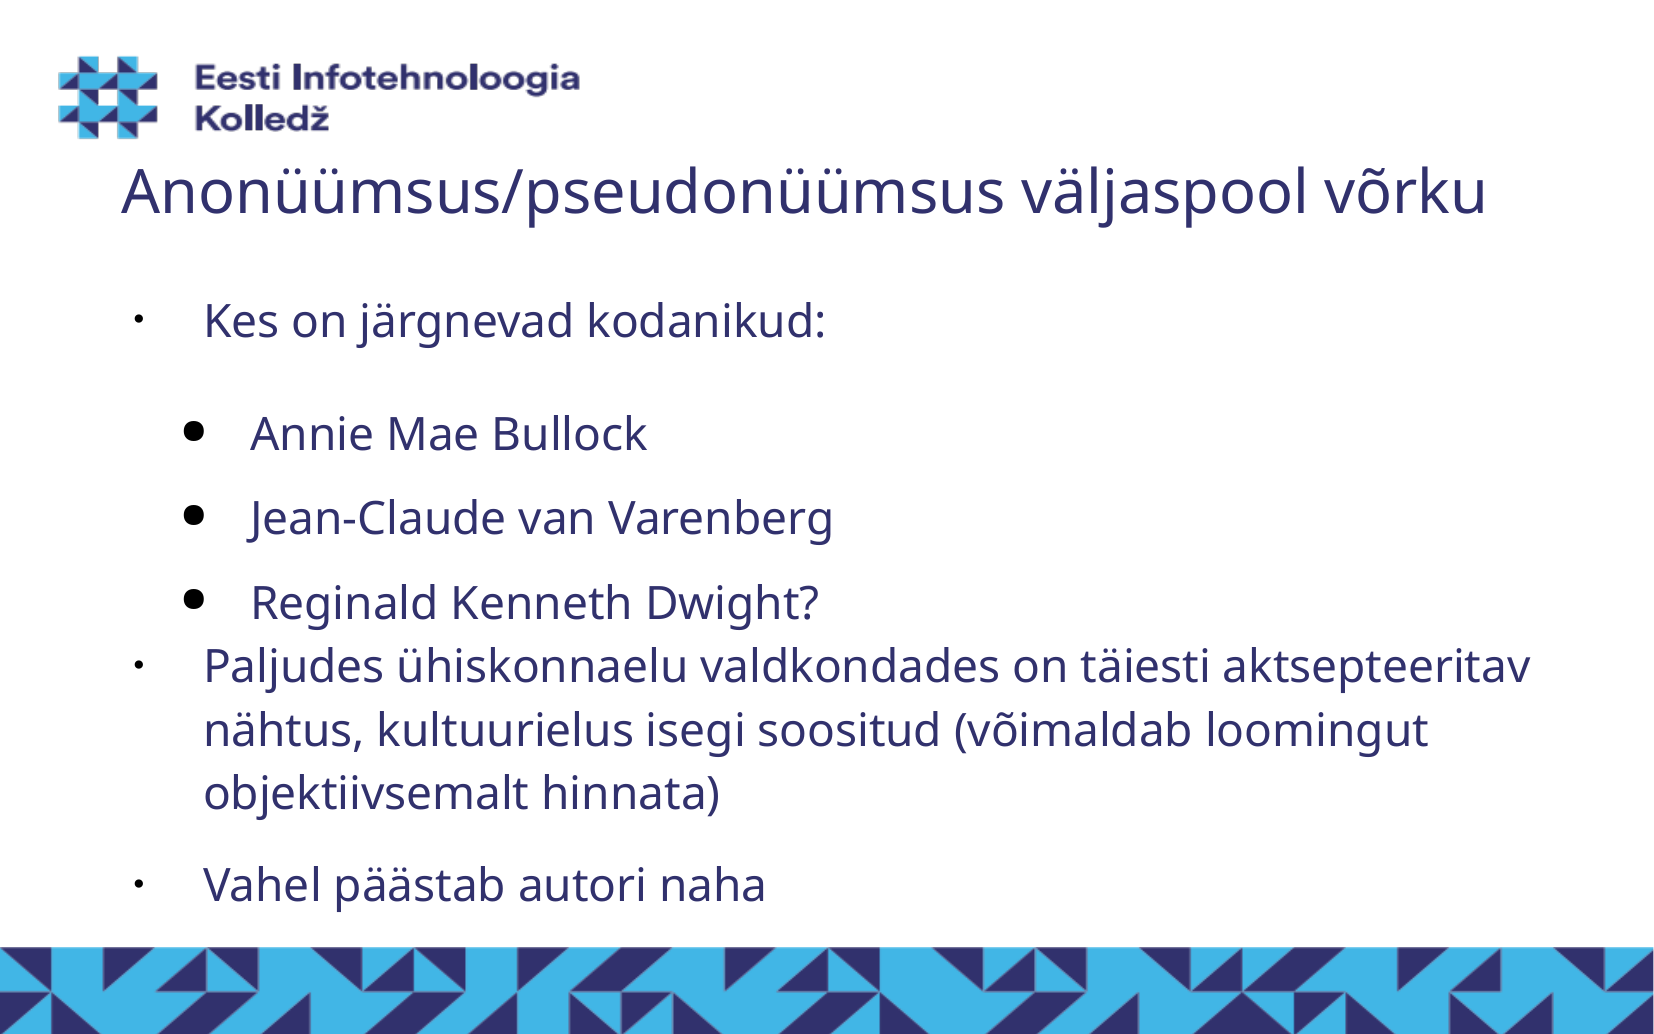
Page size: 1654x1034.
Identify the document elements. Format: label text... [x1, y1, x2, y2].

title Anonüümsus/pseudonüümsus väljaspool võrku [121, 103, 1534, 276]
list Kes on järgnevad kodanikud: Annie Mae Bullock Jean-Claude van Varenberg Reginald Kenneth Dwight? Paljudes ühiskonnaelu valdkondades on täiesti aktsepteeritav nähtus, kultuurielus isegi soositud (võimaldab loomingut objektiivsemalt hinnata) Vahel päästab autori naha [121, 287, 1534, 939]
